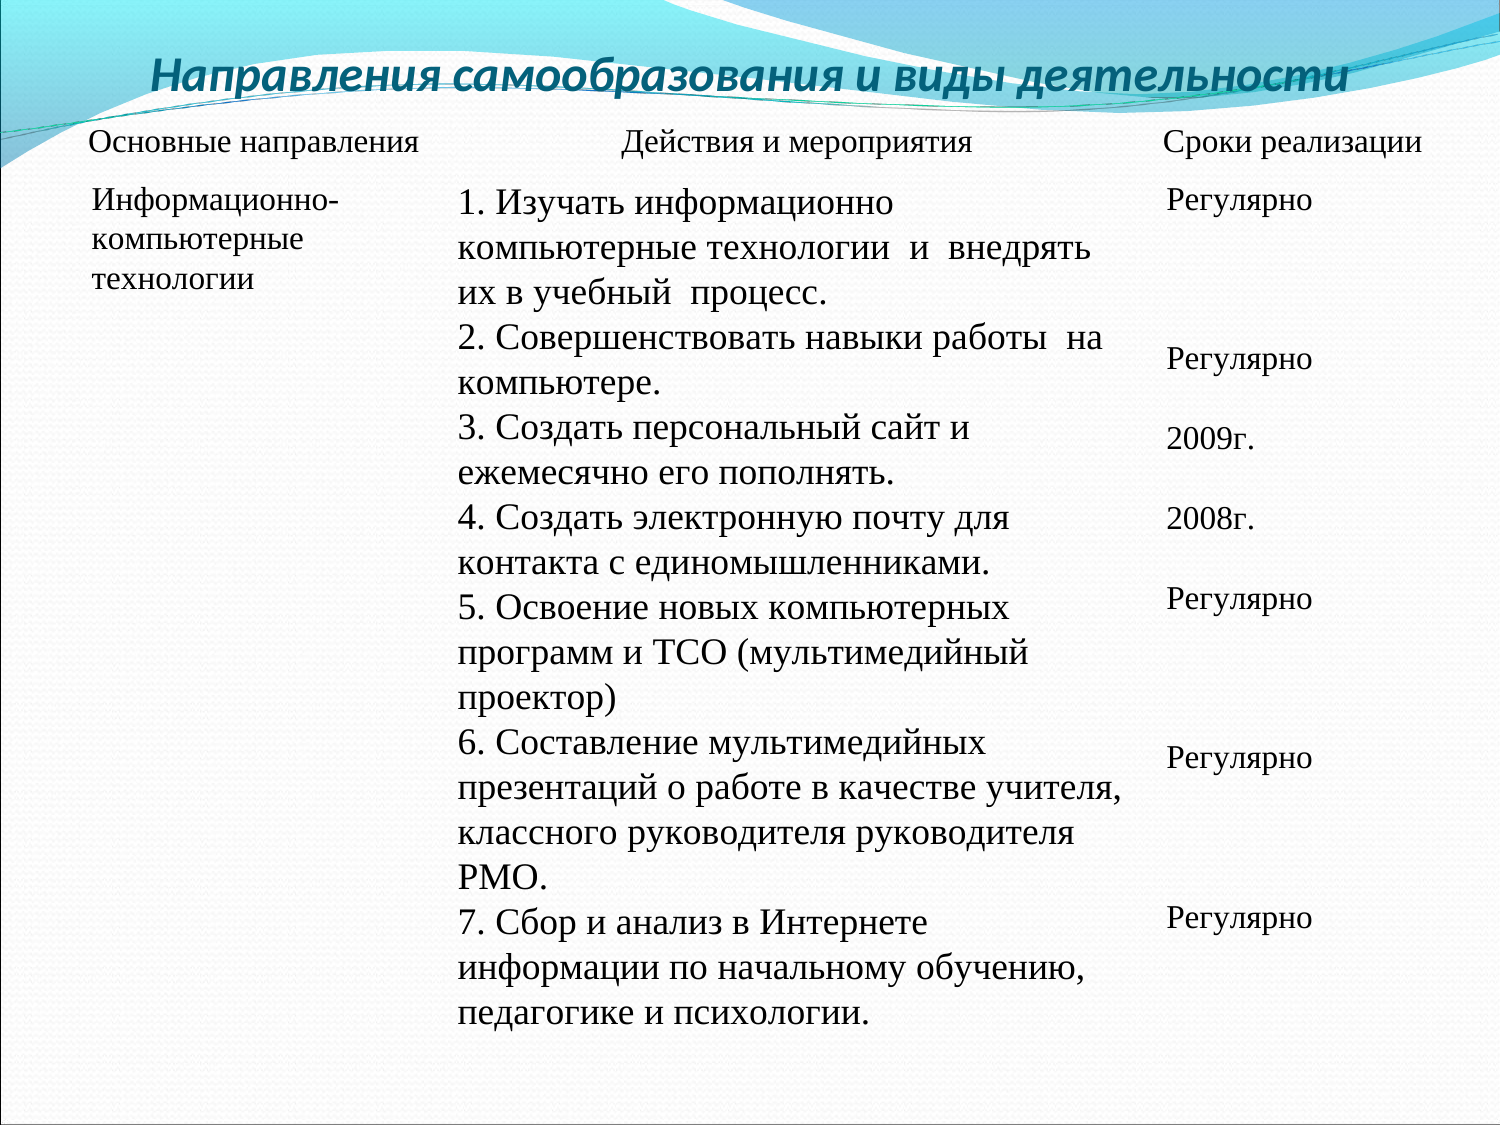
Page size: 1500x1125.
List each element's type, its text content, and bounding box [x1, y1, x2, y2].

table_header Сроки реализации [1152, 114, 1450, 169]
table_cell Информационно-компьютерные технологии [77, 169, 443, 1084]
table_cell 1. Изучать информационно компьютерные технологии и внедрять их в учебный процесс. 2. Совершенствовать навыки работы на компьютере. 3. Создать персональный сайт и ежемесячно его пополнять. 4. Создать электронную почту для контакта с единомышленниками. 5. Освоение новых компьютерных программ и ТСО (мультимедийный проектор) 6. Составление мультимедийных презентаций о работе в качестве учителя, классного руководителя руководителя РМО. 7. Сбор и анализ в Интернете информации по начальному обучению, педагогике и психологии. [443, 169, 1152, 1084]
table_header Основные направления [77, 114, 443, 169]
picture [0, 0, 1500, 1125]
title Направления самообразования и виды деятельности [75, 0, 1426, 102]
table_header Действия и мероприятия [443, 114, 1152, 169]
table_cell Регулярно Регулярно 2009г. 2008г. Регулярно Регулярно Регулярно [1152, 169, 1450, 1084]
